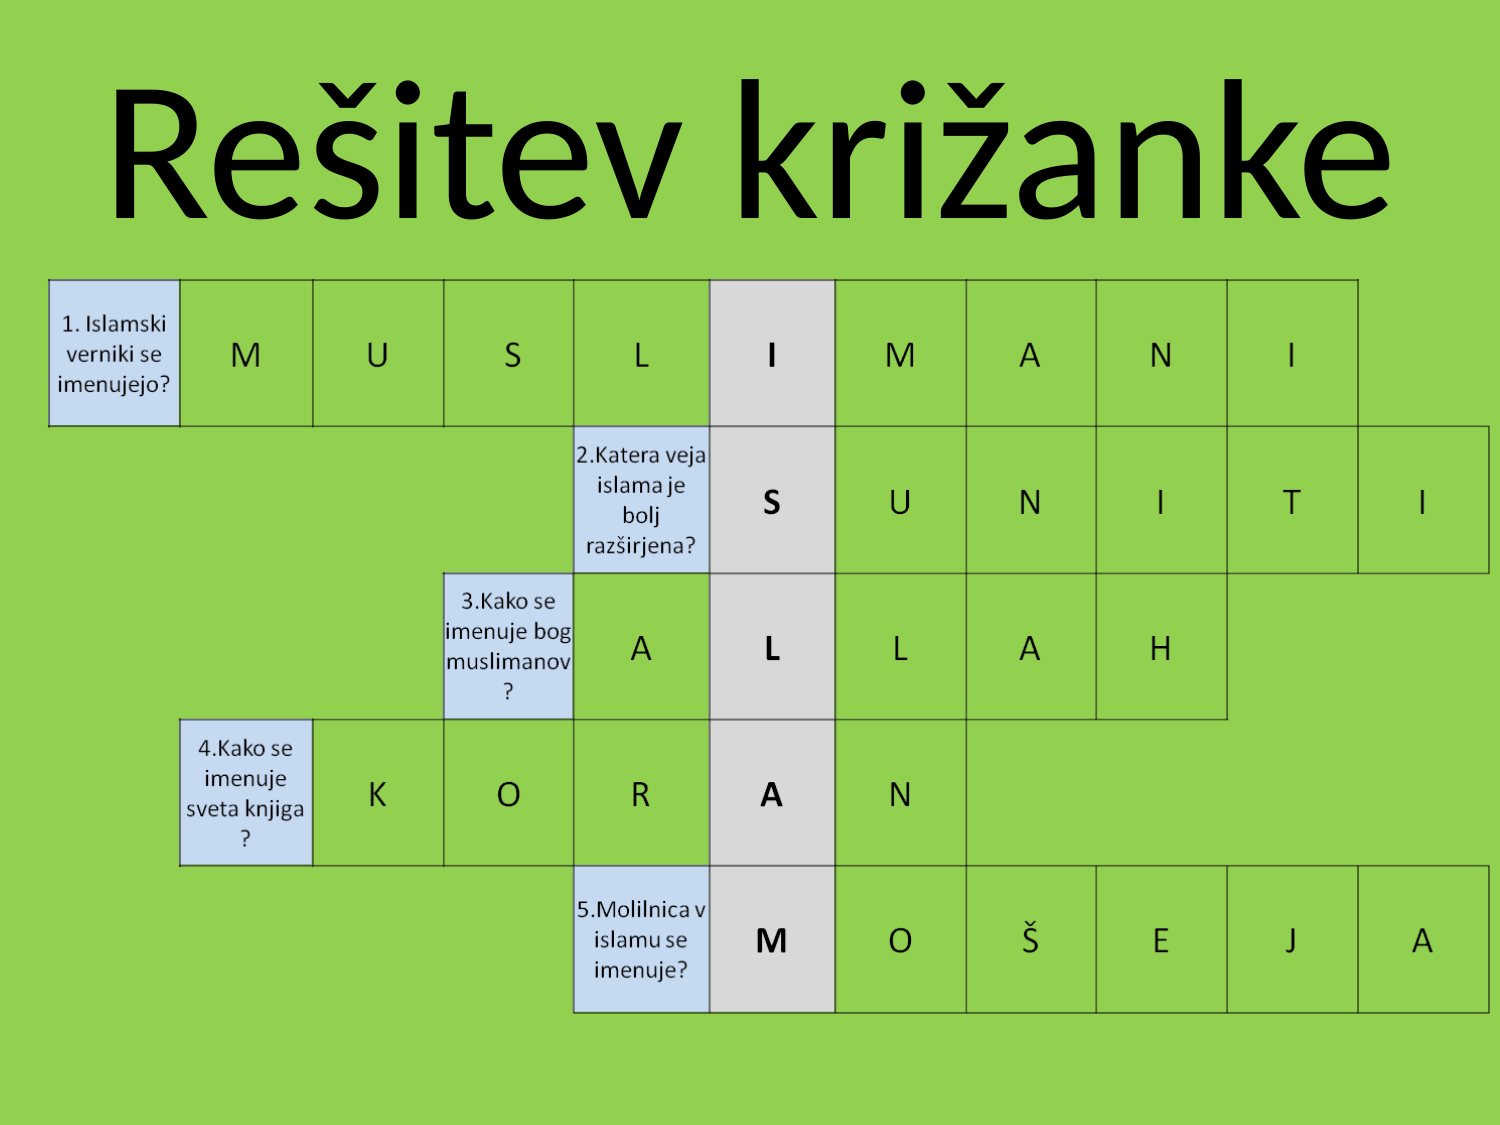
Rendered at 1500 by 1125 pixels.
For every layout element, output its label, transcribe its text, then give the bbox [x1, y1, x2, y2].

picture [36, 267, 1500, 1024]
title Rešitev križanke [75, 45, 1425, 233]
